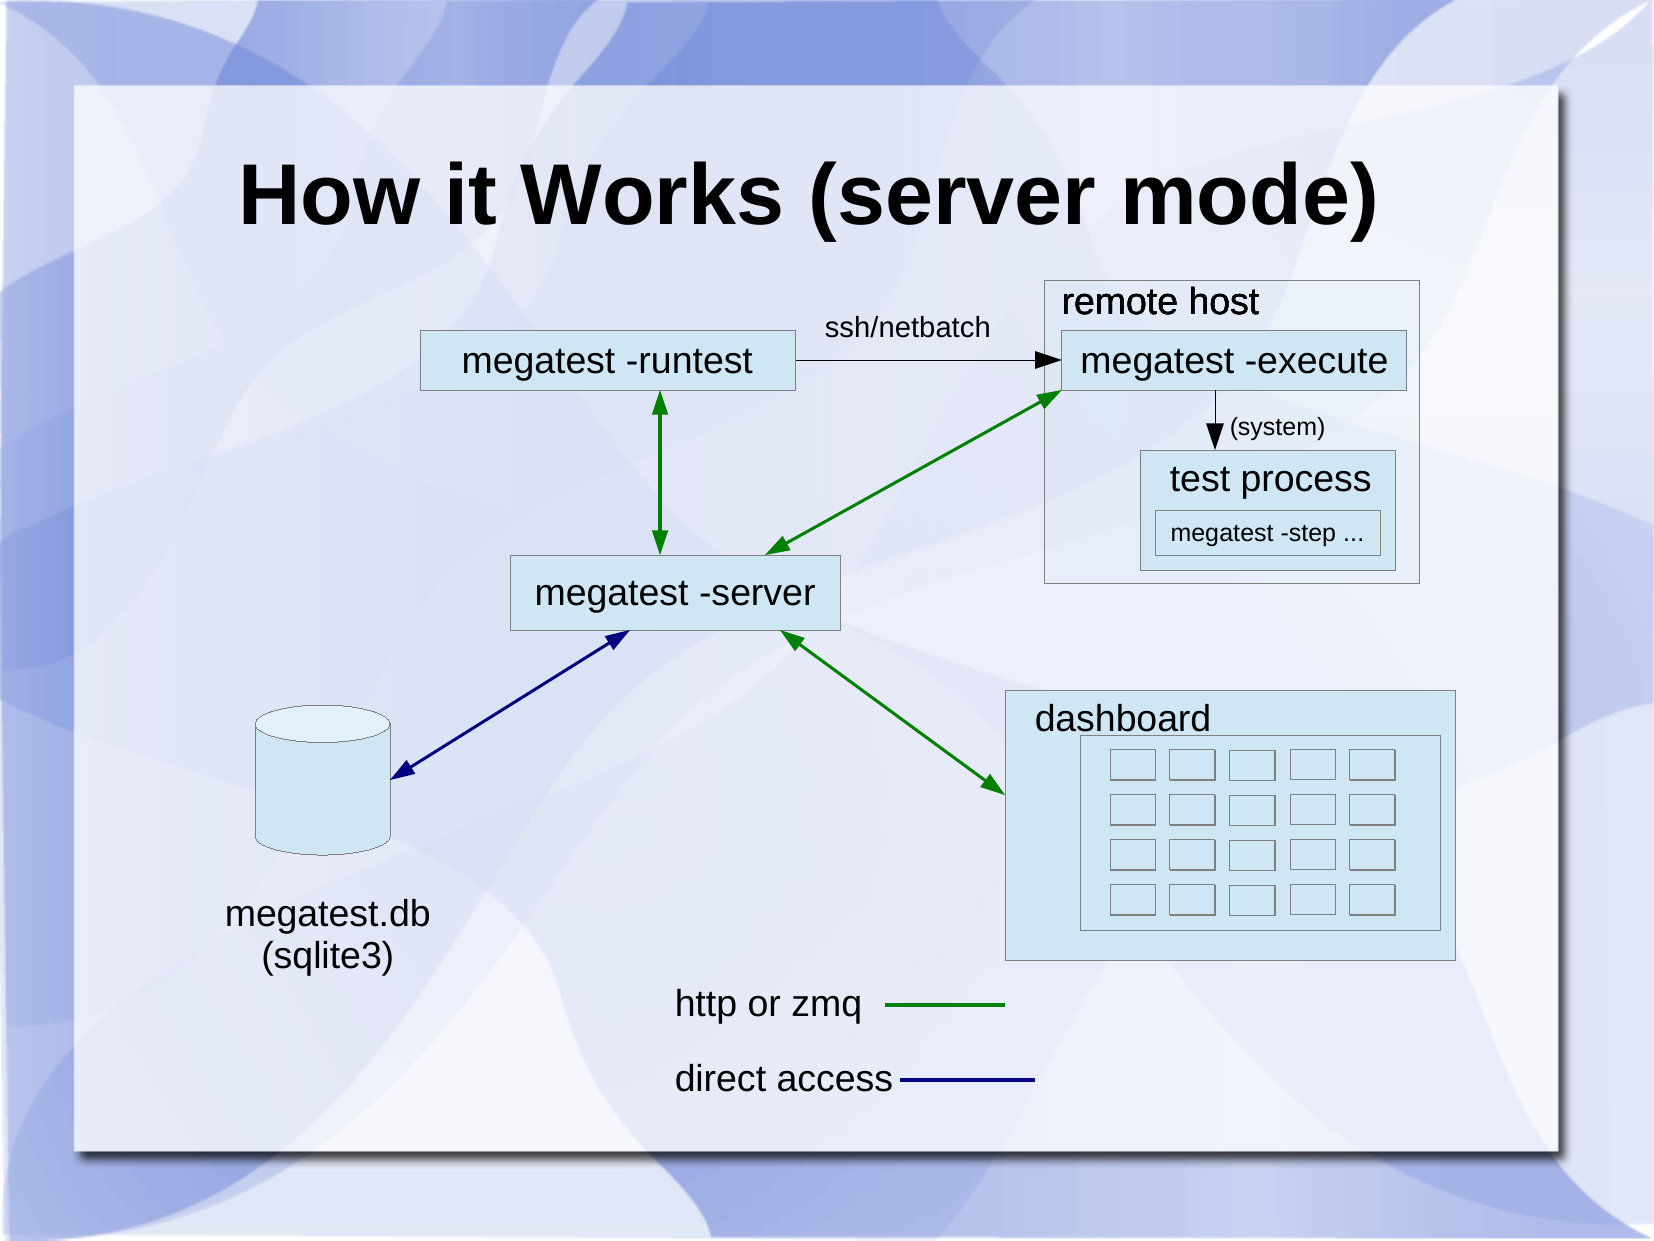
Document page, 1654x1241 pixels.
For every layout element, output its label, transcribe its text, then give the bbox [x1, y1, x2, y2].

text_box megatest -server [510, 555, 841, 631]
text_box (system) [1215, 405, 1441, 448]
picture [0, 0, 1654, 1241]
text_box remote host [1046, 273, 1332, 631]
title How it Works (server mode) [82, 90, 1536, 298]
text_box test process [1155, 450, 1441, 807]
text_box megatest -step ... [1332, 510, 1381, 556]
text_box http or zmq [660, 975, 878, 1032]
text_box megatest -execute [1332, 330, 1407, 391]
text_box [1332, 298, 1420, 405]
text_box [1306, 690, 1456, 961]
text_box ssh/netbatch [810, 303, 1036, 361]
text_box [1005, 690, 1020, 961]
text_box dashboard [1020, 690, 1306, 1047]
text_box megatest.db (sqlite3) [210, 885, 446, 984]
text_box direct access [660, 1050, 916, 1107]
text_box megatest -runtest [420, 330, 796, 391]
text_box [255, 724, 391, 856]
